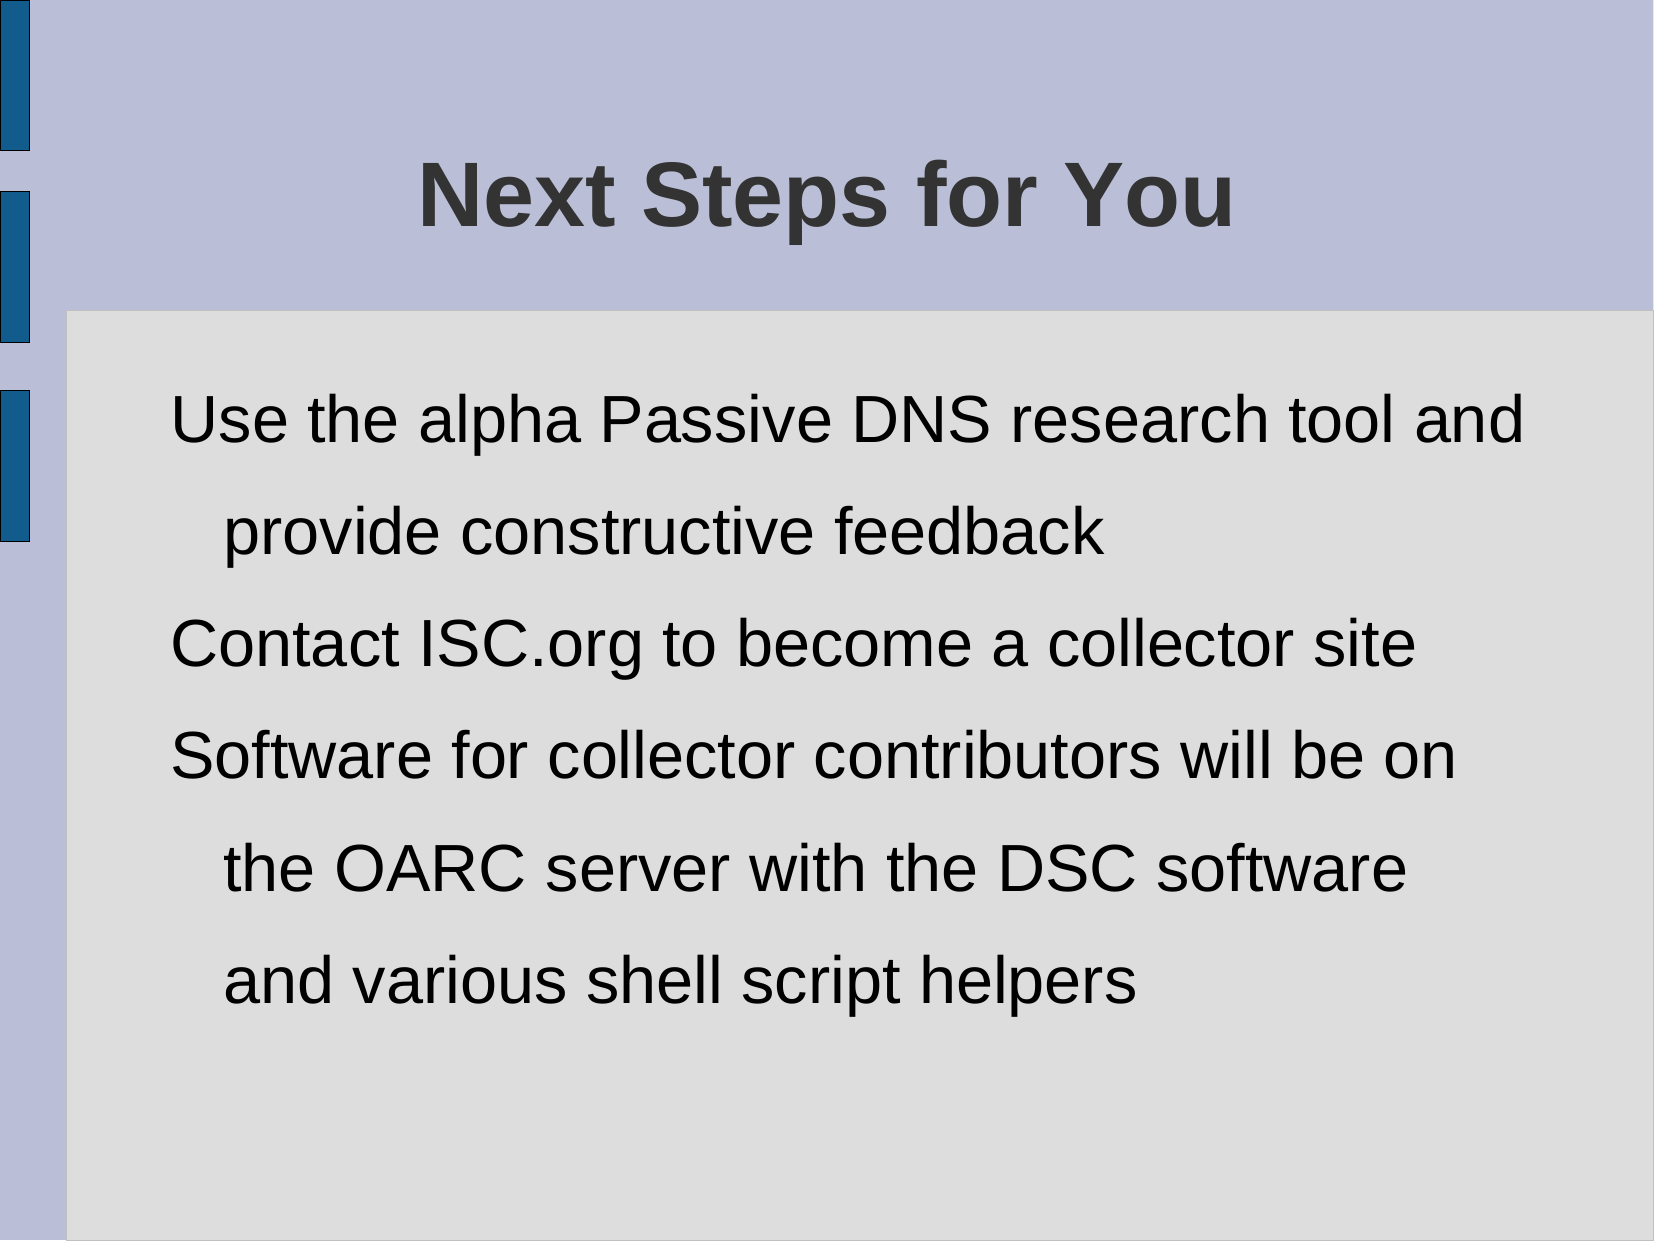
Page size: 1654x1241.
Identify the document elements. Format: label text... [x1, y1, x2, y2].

list Use the alpha Passive DNS research tool and provide constructive feedback Contact ISC.org to become a collector site Software for collector contributors will be on the OARC server with the DSC software and various shell script helpers [152, 344, 1534, 1127]
title Next Steps for You [121, 91, 1534, 299]
